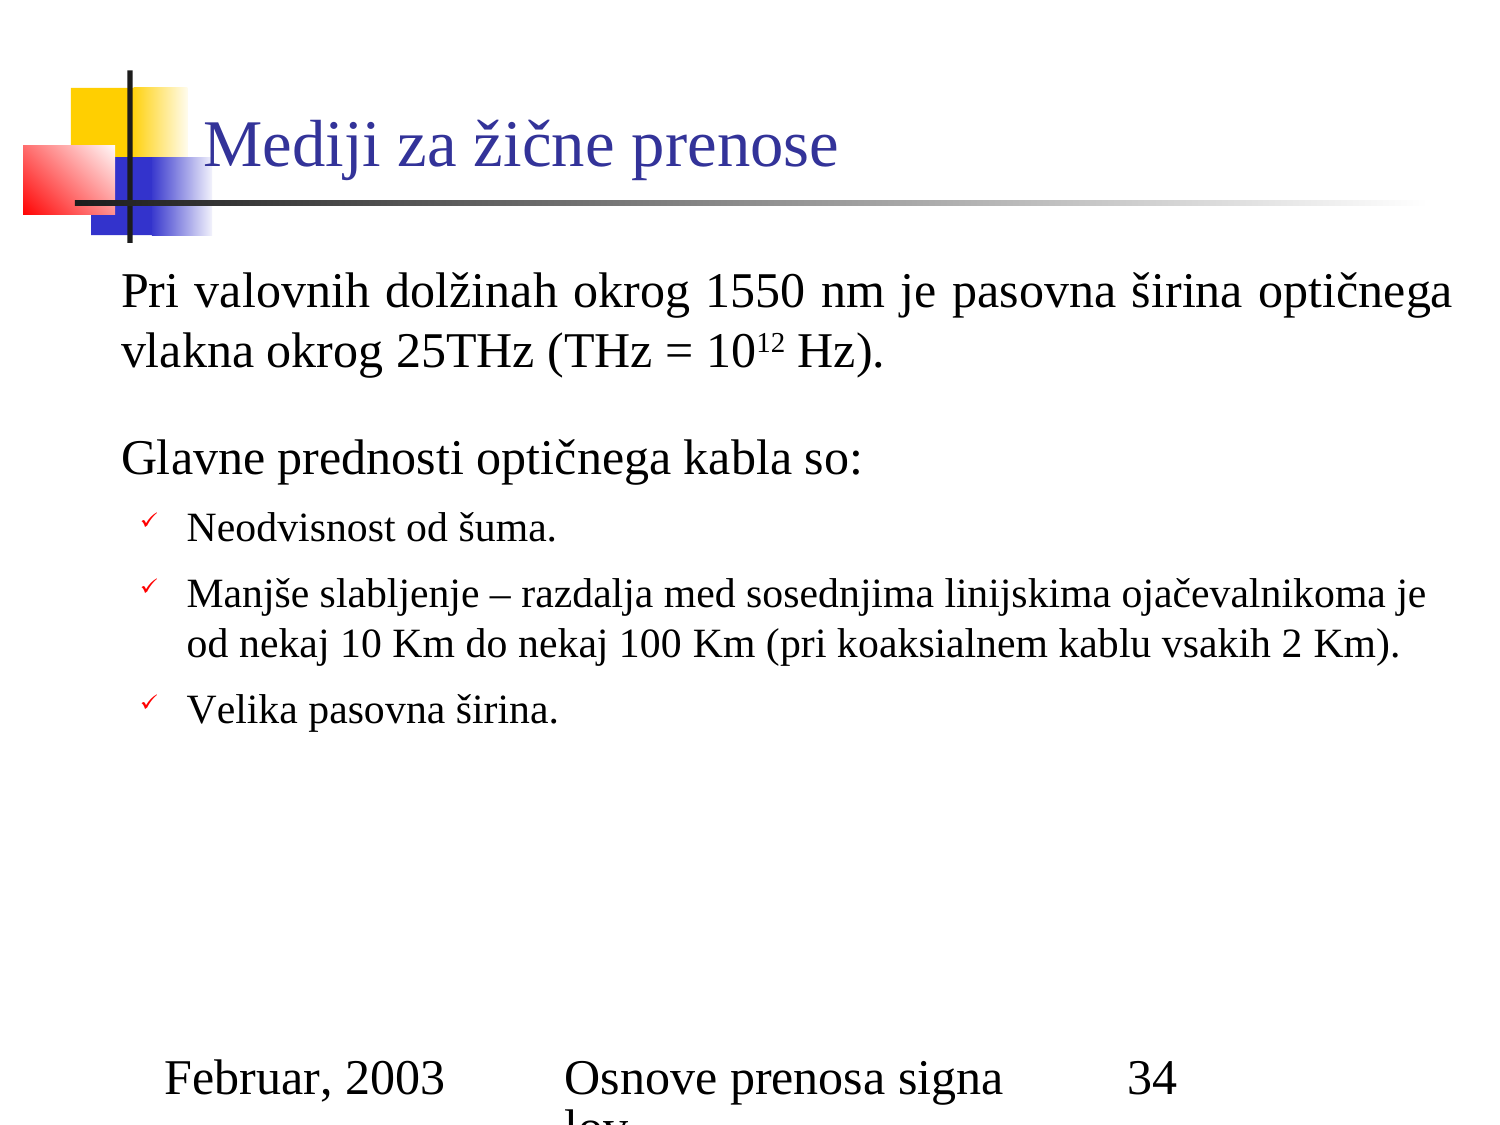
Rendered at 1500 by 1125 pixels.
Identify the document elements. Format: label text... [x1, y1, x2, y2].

title Mediji za žične prenose [188, 92, 1468, 188]
list Pri valovnih dolžinah okrog 1550 nm je pasovna širina optičnega vlakna okrog 25THz (THz = 1012 Hz). Glavne prednosti optičnega kabla so: Neodvisnost od šuma. Manjše slabljenje – razdalja med sosednjima linijskima ojačevalnikoma je od nekaj 10 Km do nekaj 100 Km (pri koaksialnem kablu vsakih 2 Km). Velika pasovna širina. [50, 249, 1469, 1007]
